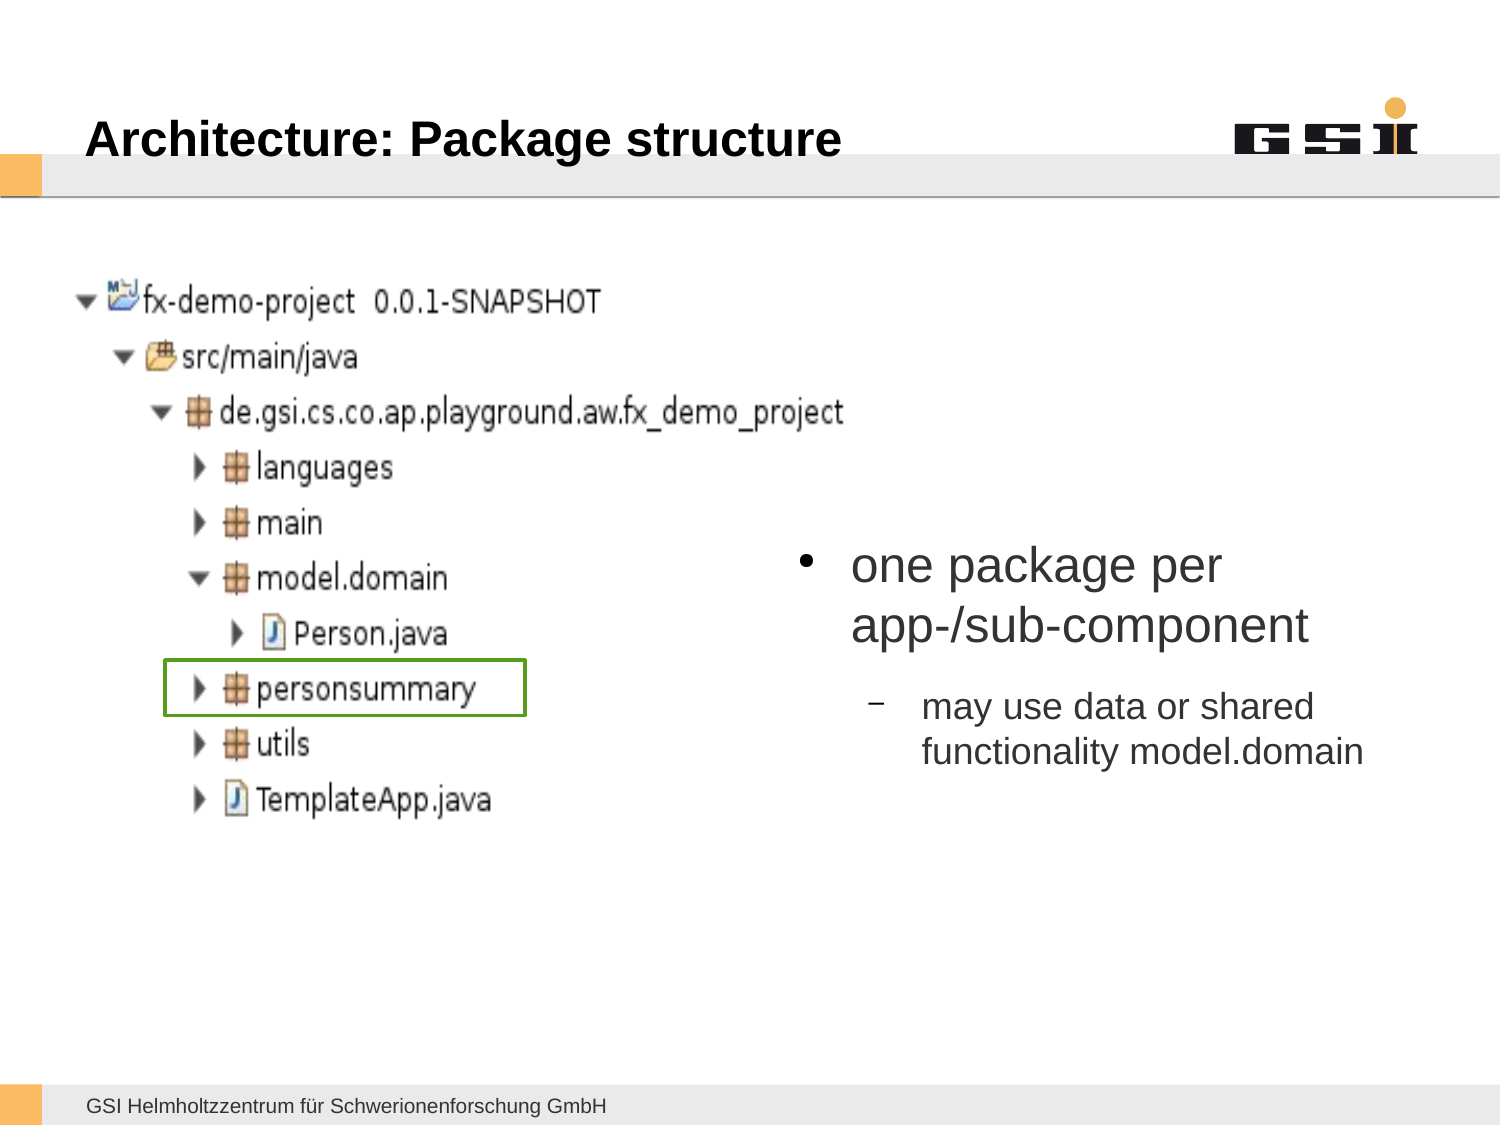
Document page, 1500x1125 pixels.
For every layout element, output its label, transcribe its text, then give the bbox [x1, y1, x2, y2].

picture [1233, 95, 1419, 154]
picture [67, 269, 856, 826]
title Architecture: Package structure [69, 44, 986, 174]
list one package per app-/sub-component may use data or shared functionality model.domain [765, 525, 1471, 1043]
